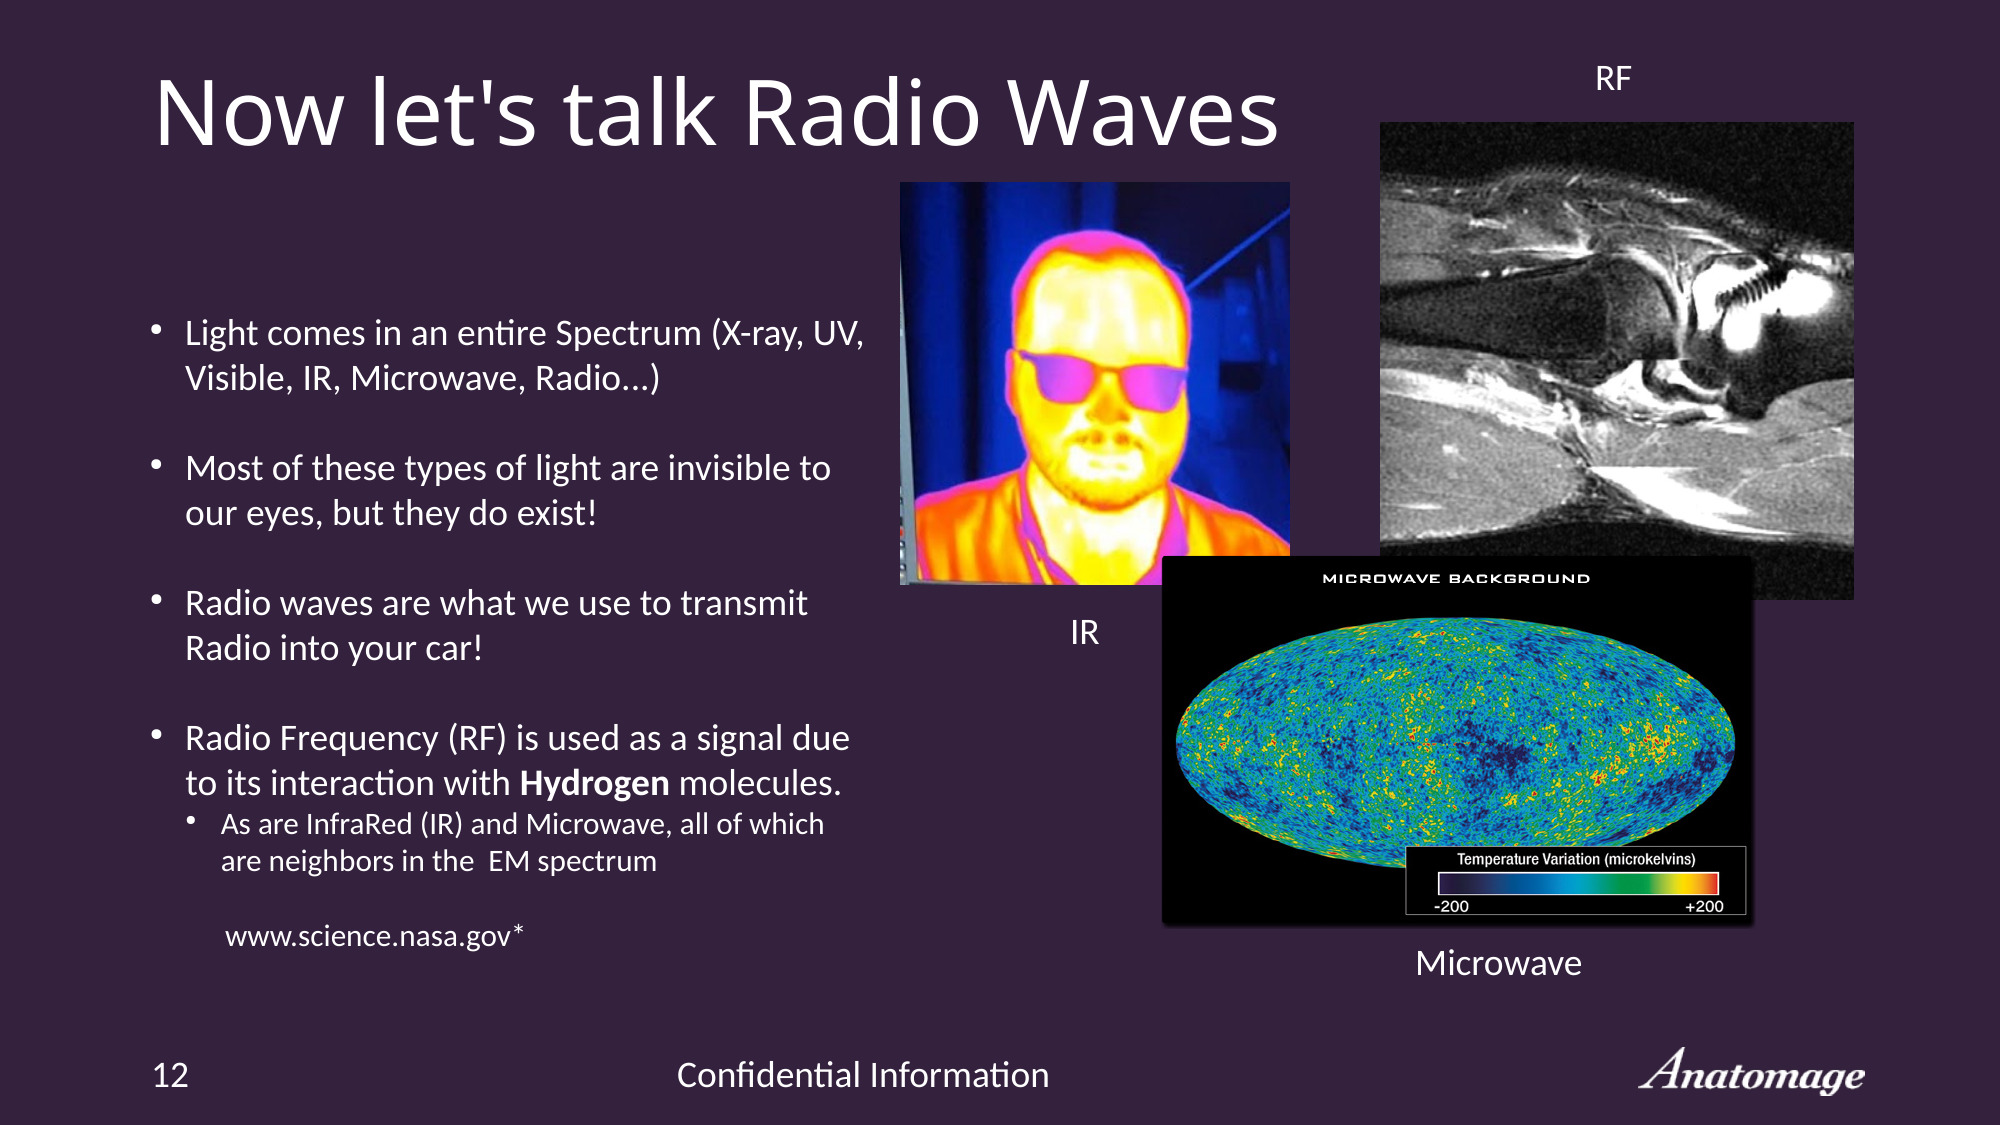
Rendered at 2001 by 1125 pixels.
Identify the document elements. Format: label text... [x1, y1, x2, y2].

picture [1638, 1047, 1865, 1096]
text_box Light comes in an entire Spectrum (X-ray, UV, Visible, IR, Microwave, Radio...) Most of these types of light are invisible to our eyes, but they do exist! Radio waves are what we use to transmit Radio into your car! Radio Frequency (RF) is used as a signal due to its interaction with Hydrogen molecules. As are InfraRed (IR) and Microwave, all of which are neighbors in the EM spectrum www.science.nasa.gov* [134, 299, 886, 947]
text_box IR [1019, 599, 1155, 676]
slide_number <number> [136, 1042, 587, 1103]
title Now let's talk Radio Waves [137, 60, 1863, 278]
footer Confidential Information [662, 1042, 1338, 1103]
text_box Microwave [1365, 930, 1621, 1005]
text_box RF [1544, 45, 1696, 120]
picture [900, 122, 1854, 930]
